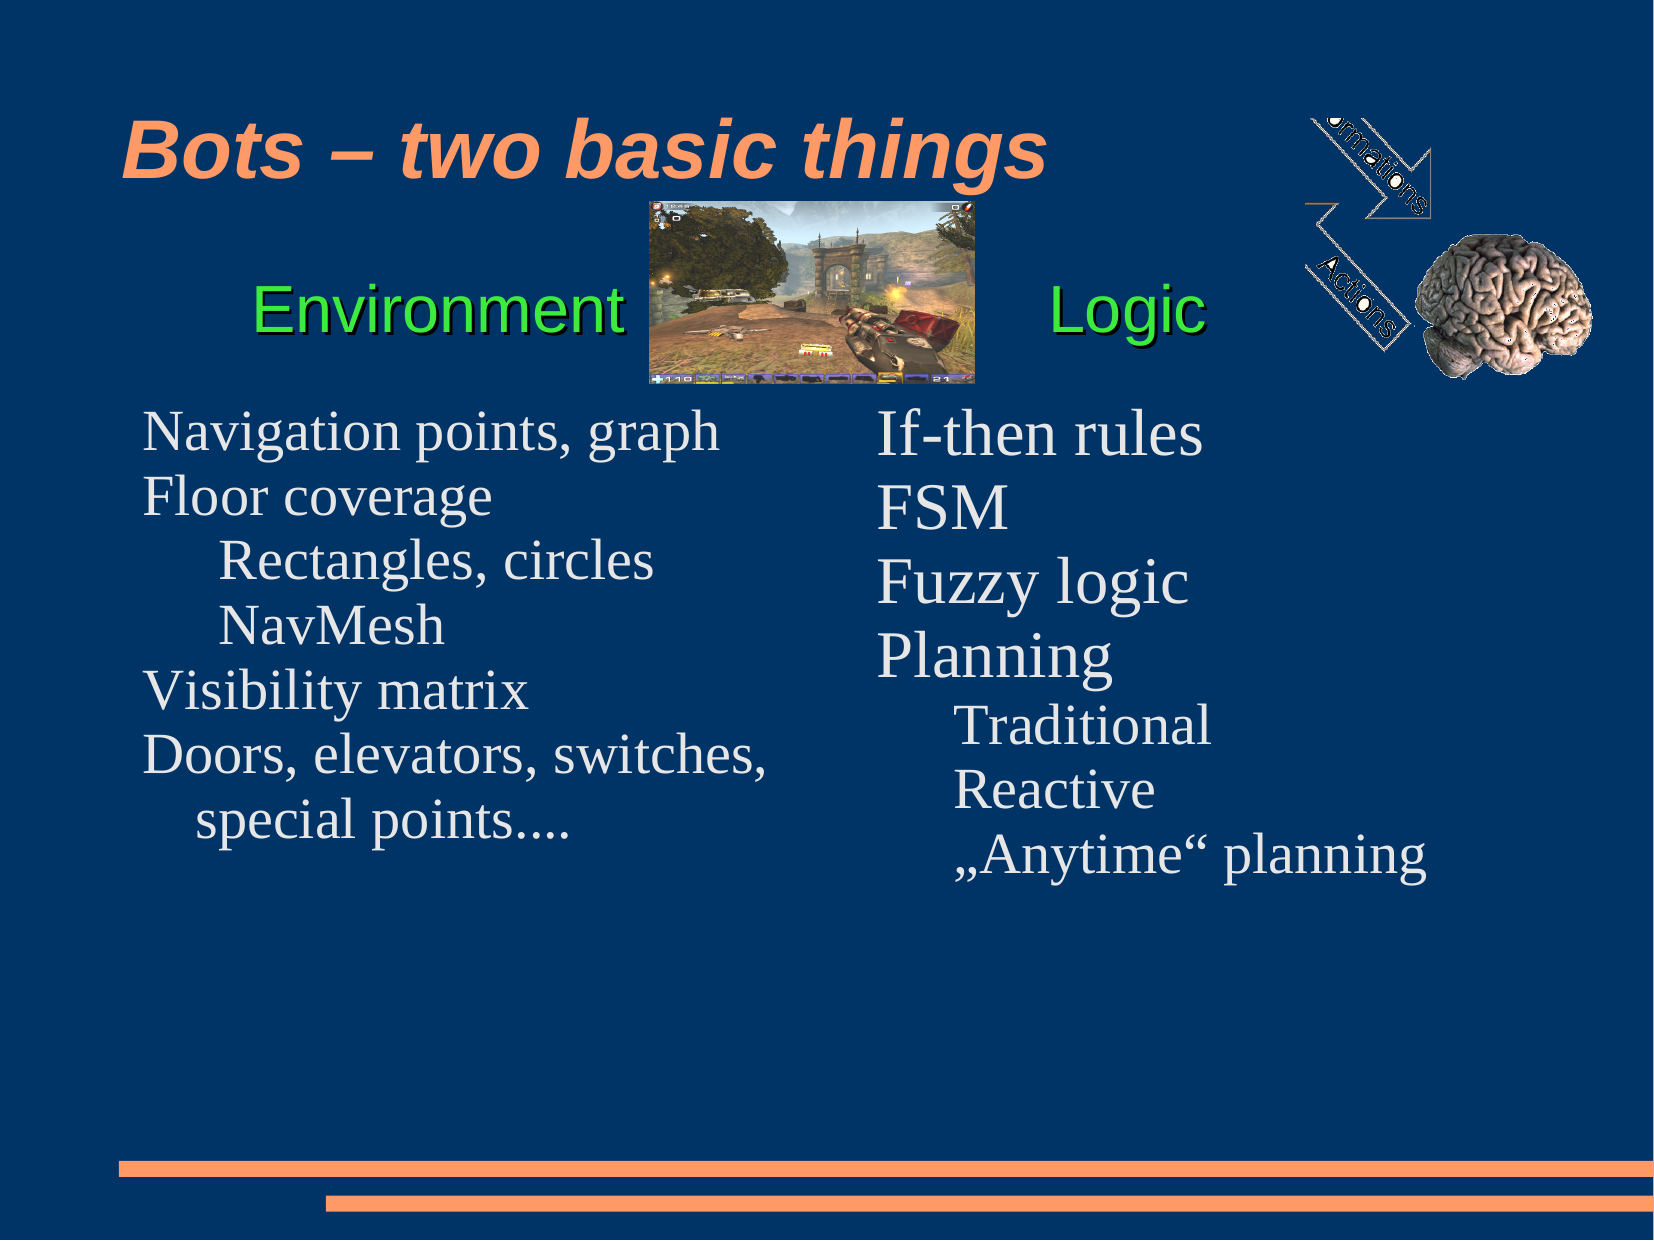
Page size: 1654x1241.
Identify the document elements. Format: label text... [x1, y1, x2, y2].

list If-then rules FSM Fuzzy logic Planning Traditional Reactive „Anytime“ planning [858, 322, 1562, 1118]
text_box Environment [236, 264, 680, 355]
title Bots – two basic things [121, 46, 1534, 254]
picture [649, 201, 975, 384]
text_box Logic [1033, 264, 1305, 355]
picture [1305, 118, 1595, 384]
list Navigation points, graph Floor coverage Rectangles, circles NavMesh Visibility matrix Doors, elevators, switches, special points.... [124, 324, 827, 1135]
